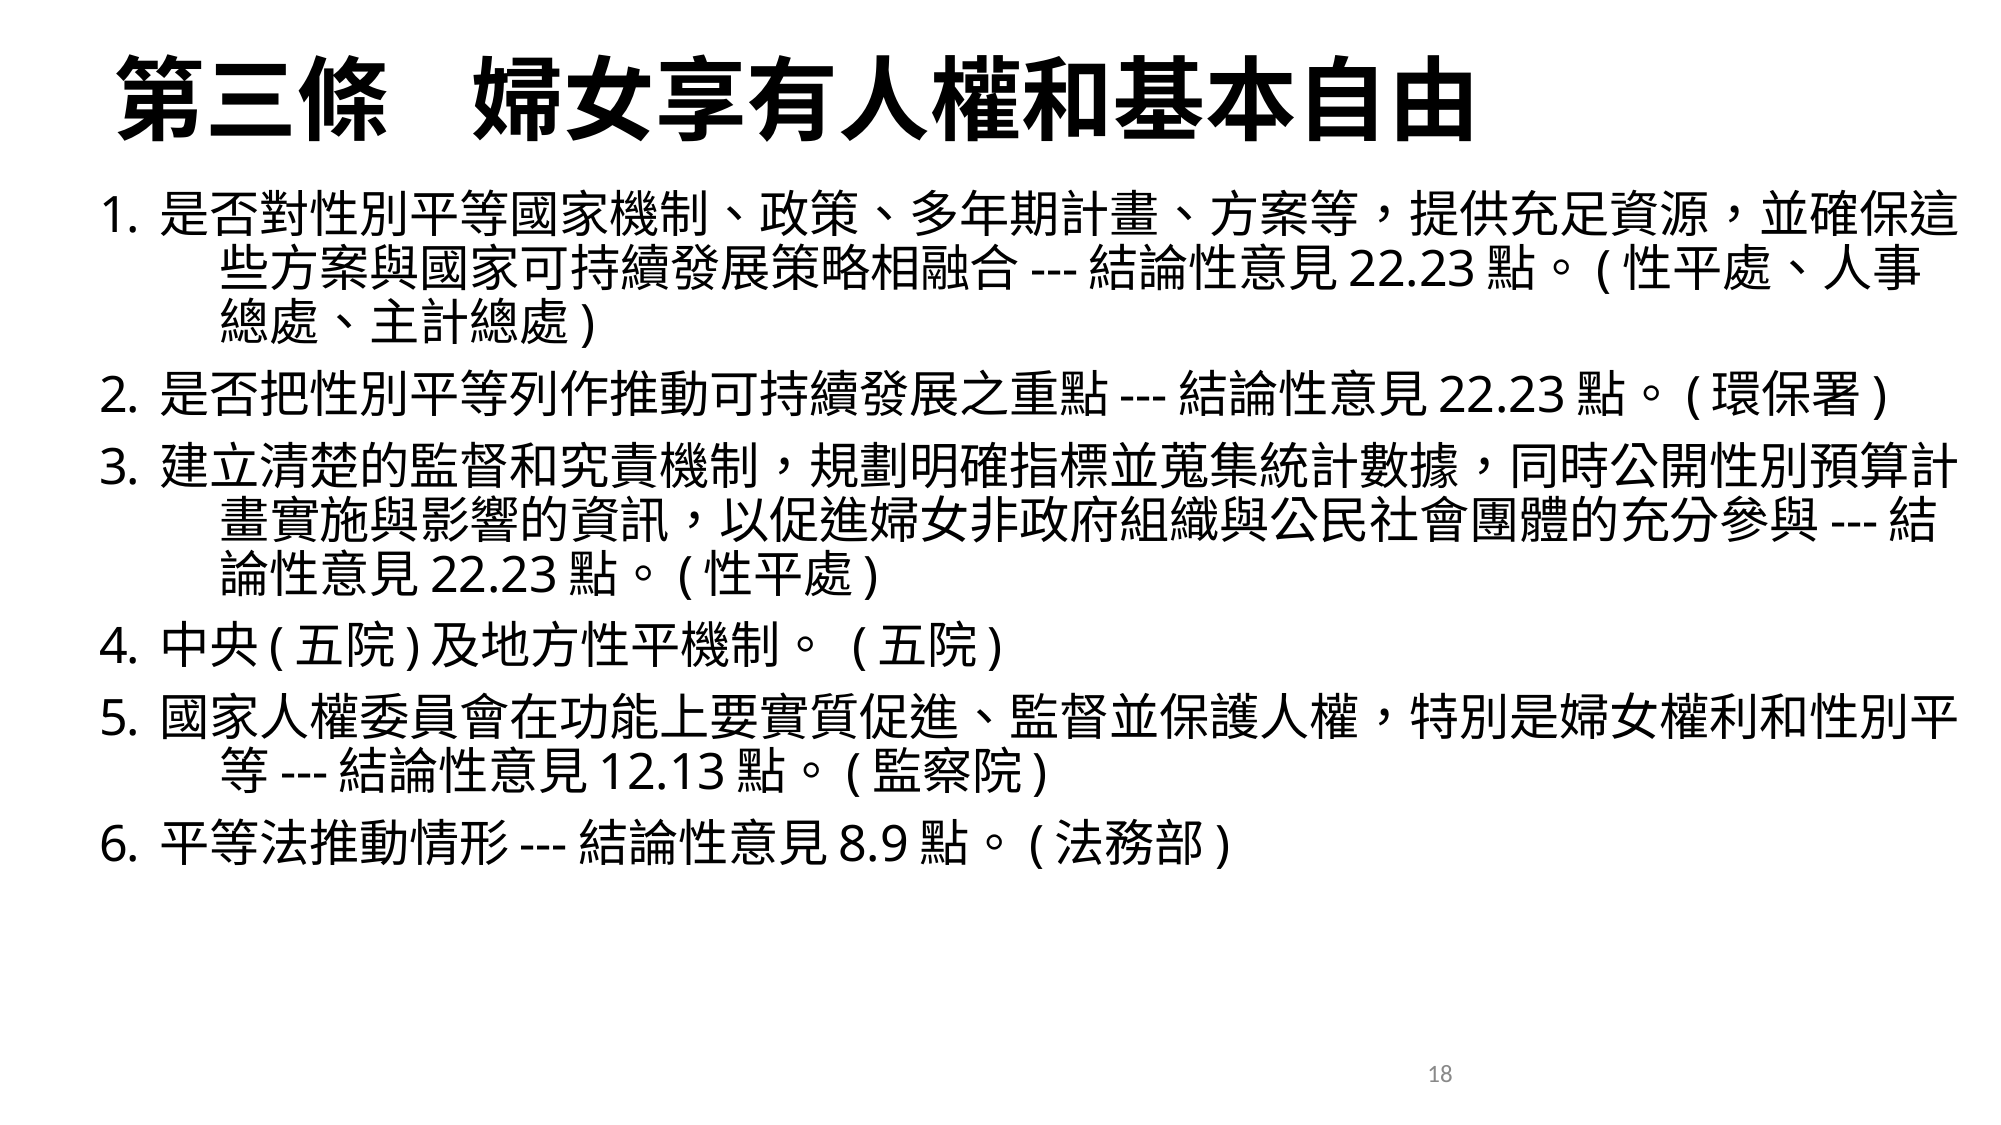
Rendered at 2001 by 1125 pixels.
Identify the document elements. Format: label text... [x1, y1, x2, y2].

list 是否對性別平等國家機制、政策、多年期計畫、方案等，提供充足資源，並確保這些方案與國家可持續發展策略相融合---結論性意見22.23點。(性平處、人事總處、主計總處) 是否把性別平等列作推動可持續發展之重點---結論性意見22.23點。(環保署) 建立清楚的監督和究責機制，規劃明確指標並蒐集統計數據，同時公開性別預算計畫實施與影響的資訊，以促進婦女非政府組織與公民社會團體的充分參與---結論性意見22.23點。(性平處) 中央(五院)及地方性平機制。 (五院) 國家人權委員會在功能上要實質促進、監督並保護人權，特別是婦女權利和性別平等---結論性意見12.13點。(監察院) 平等法推動情形---結論性意見8.9點。(法務部) [59, 103, 1983, 884]
text_box 18 [1412, 1042, 1863, 1103]
title 第三條 婦女享有人權和基本自由 [98, 0, 1885, 103]
